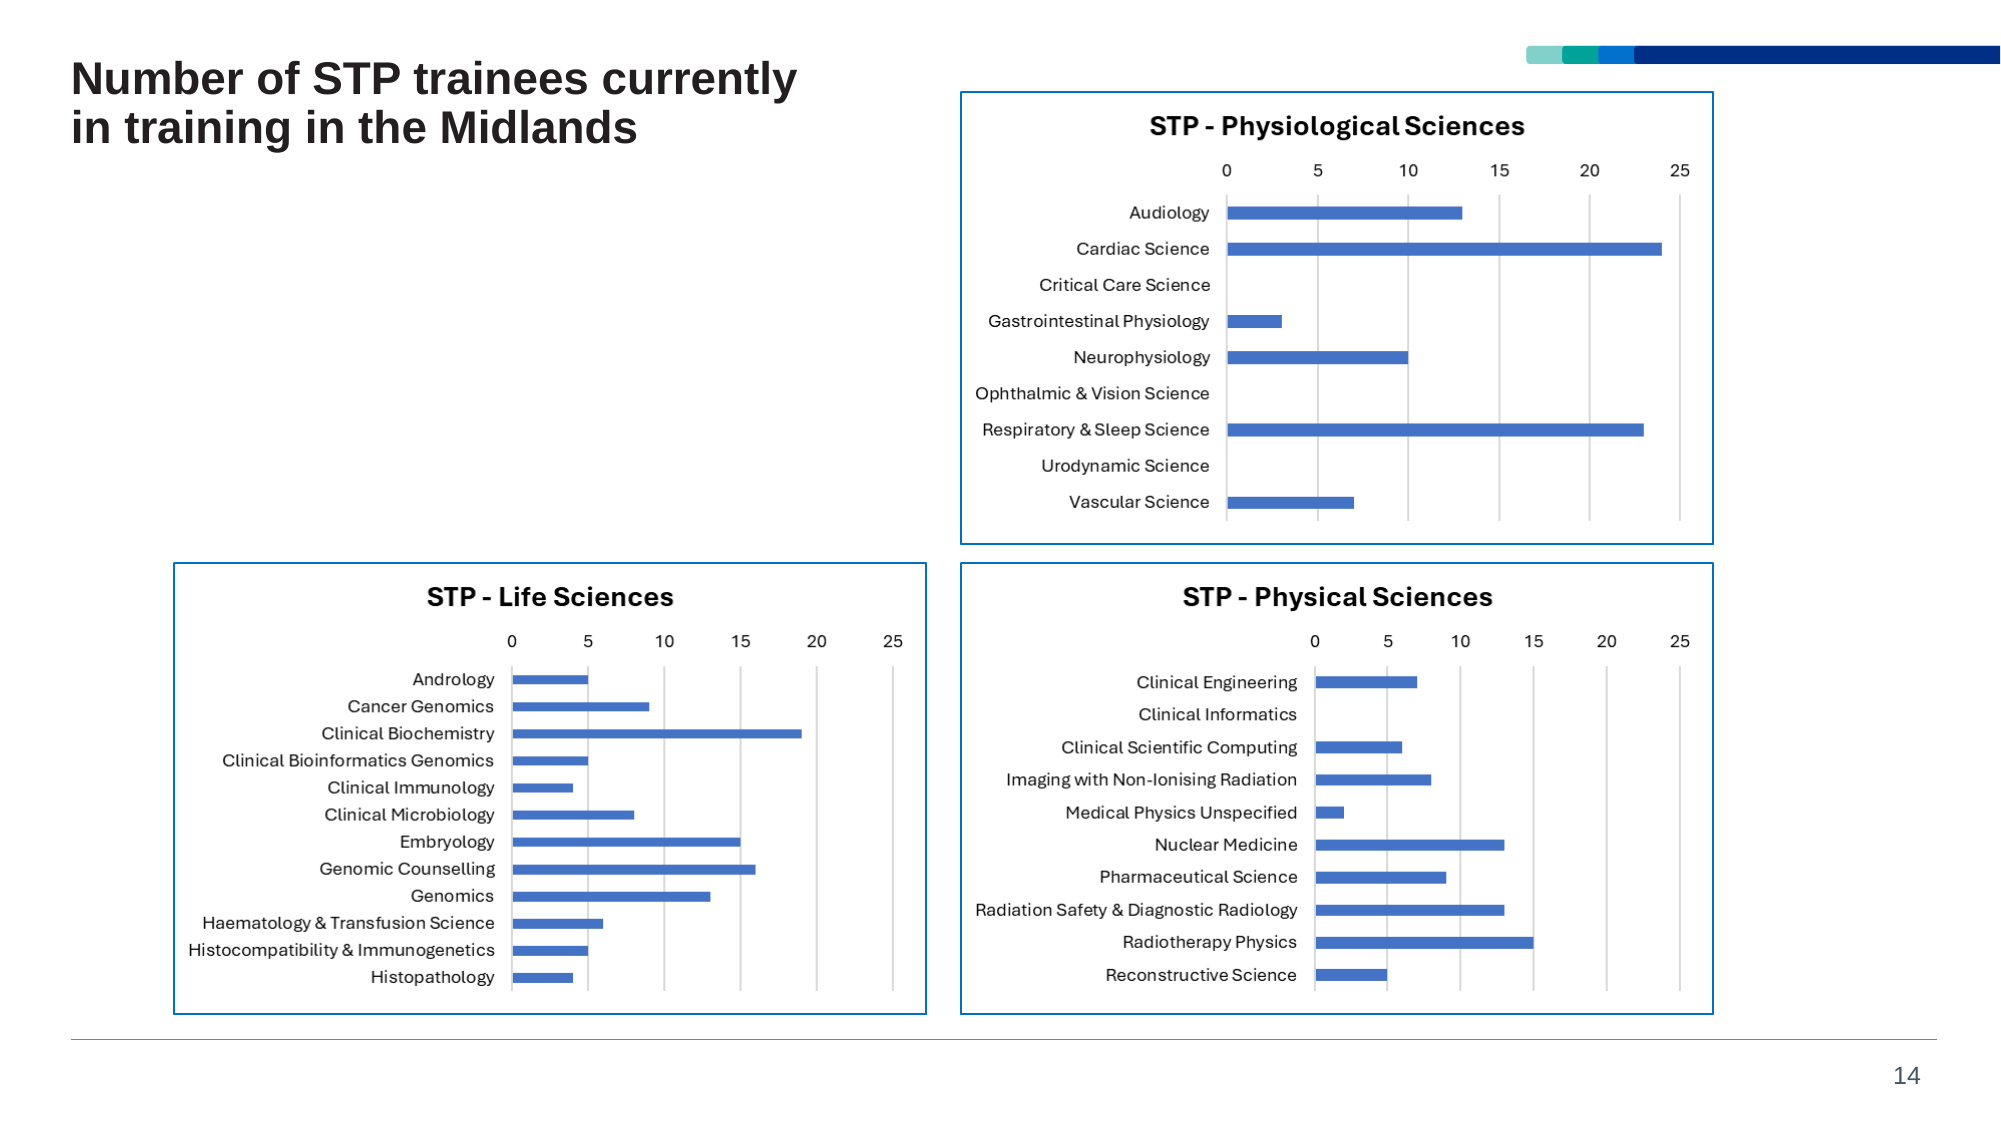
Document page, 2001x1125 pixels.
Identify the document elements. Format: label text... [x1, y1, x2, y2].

picture [960, 562, 1714, 1015]
picture [960, 92, 1714, 545]
picture [173, 562, 927, 1015]
title Number of STP trainees currently in training in the Midlands [70, 32, 1513, 176]
